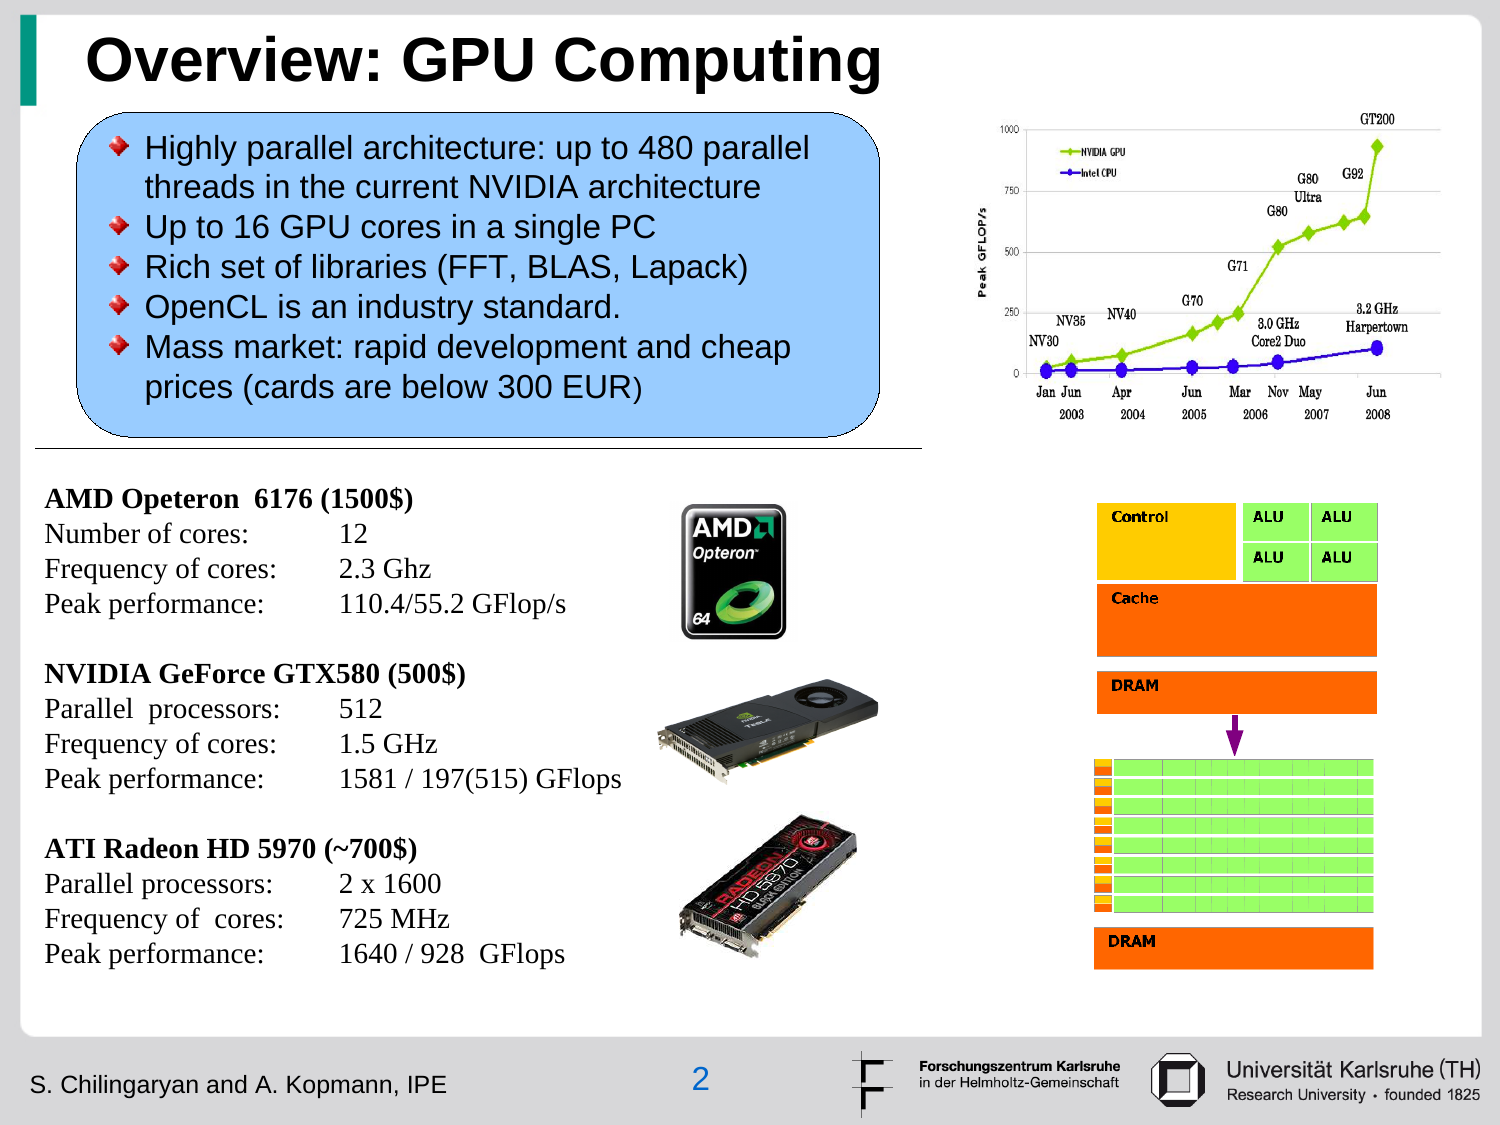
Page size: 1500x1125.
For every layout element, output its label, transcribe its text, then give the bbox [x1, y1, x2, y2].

text_box Highly parallel architecture: up to 480 parallel threads in the current NVIDIA architecture Up to 16 GPU cores in a single PC Rich set of libraries (FFT, BLAS, Lapack) OpenCL is an industry standard. Mass market: rapid development and cheap prices (cards are below 300 EUR) [94, 118, 833, 413]
text_box [1210, 29, 1477, 148]
text_box AMD Opeteron 6176 (1500$) Number of cores: 12 Frequency of cores: 2.3 Ghz Peak performance: 110.4/55.2 GFlop/s NVIDIA GeForce GTX580 (500$) Parallel processors: 512 Frequency of cores: 1.5 GHz Peak performance: 1581 / 197(515) GFlops ATI Radeon HD 5970 (~700$) Parallel processors: 2 x 1600 Frequency of cores: 725 MHz Peak performance: 1640 / 928 GFlops [29, 472, 709, 1034]
picture [0, 0, 1500, 1125]
title Overview: GPU Computing [85, 0, 1141, 132]
text_box [76, 132, 880, 438]
